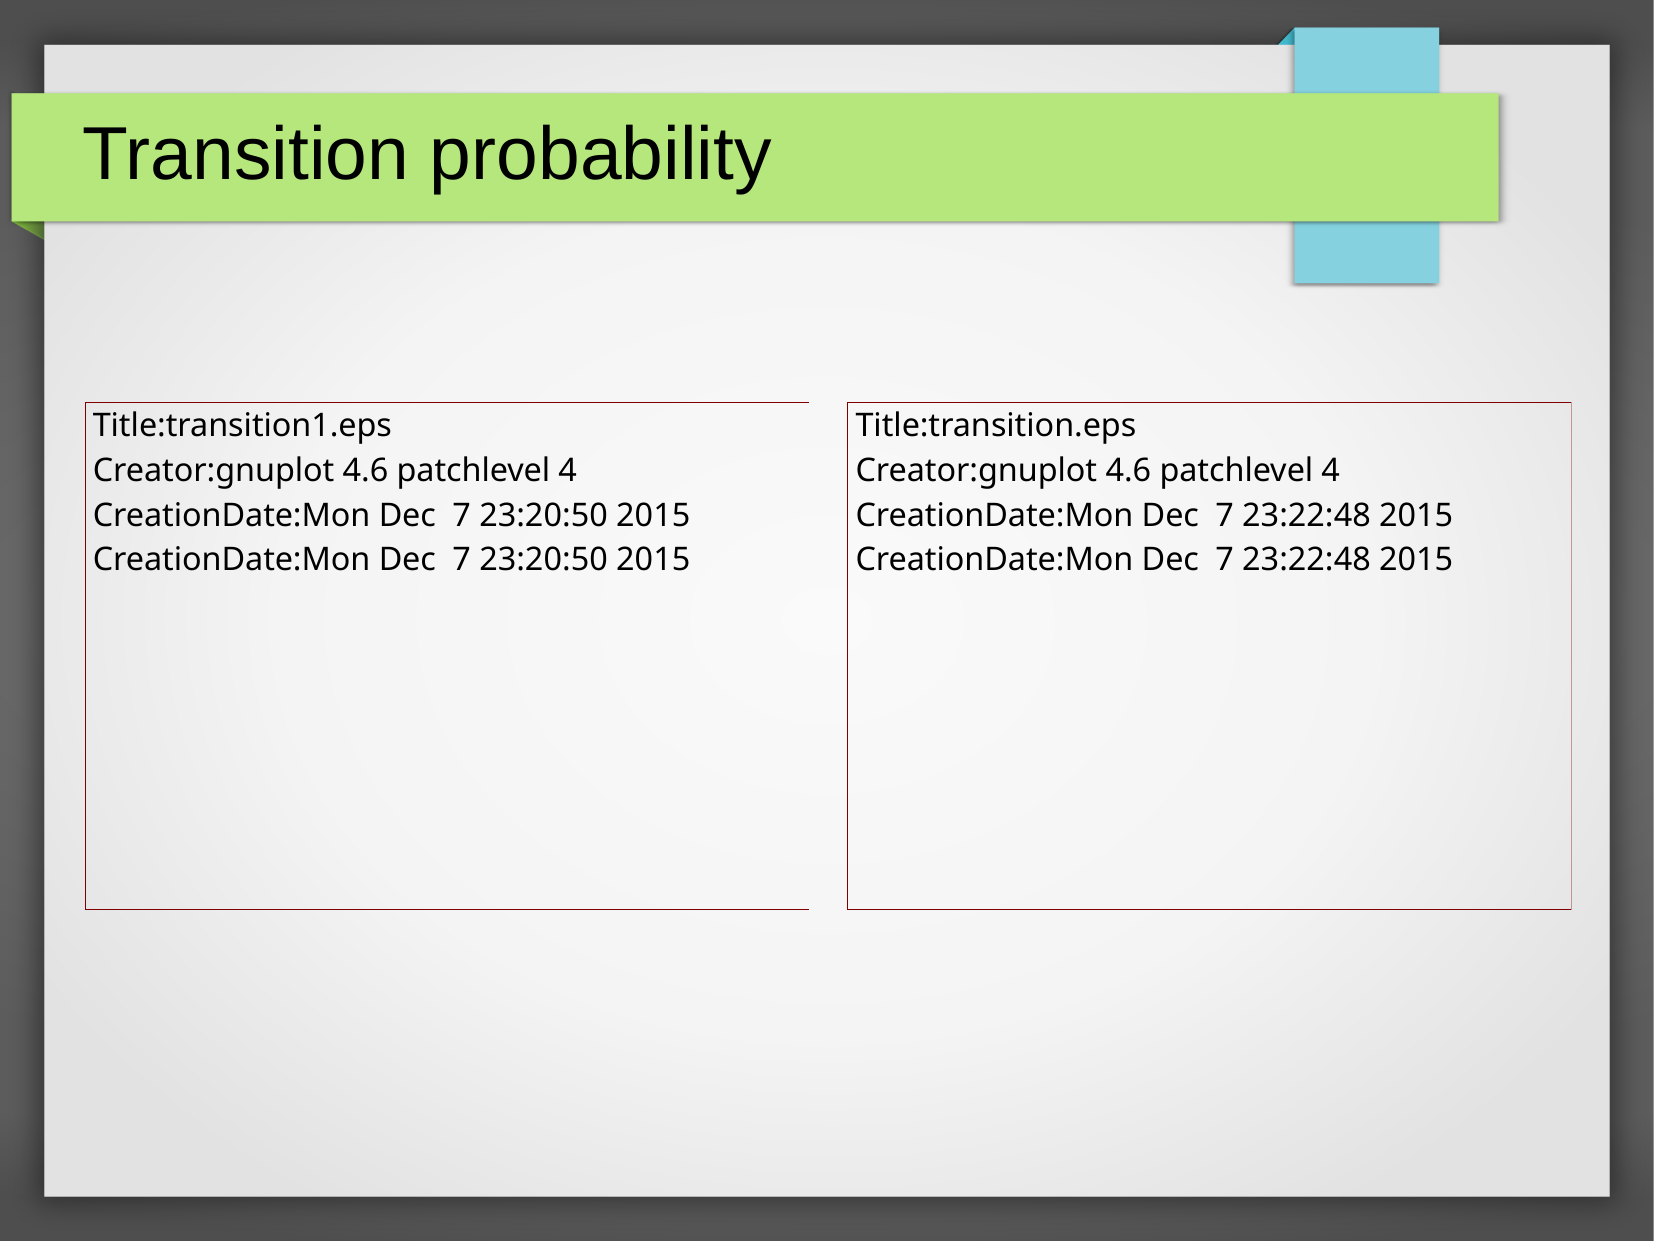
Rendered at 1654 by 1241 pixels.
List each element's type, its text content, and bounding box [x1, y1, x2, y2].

title Transition probability [82, 94, 1264, 213]
picture [0, 0, 1654, 1241]
